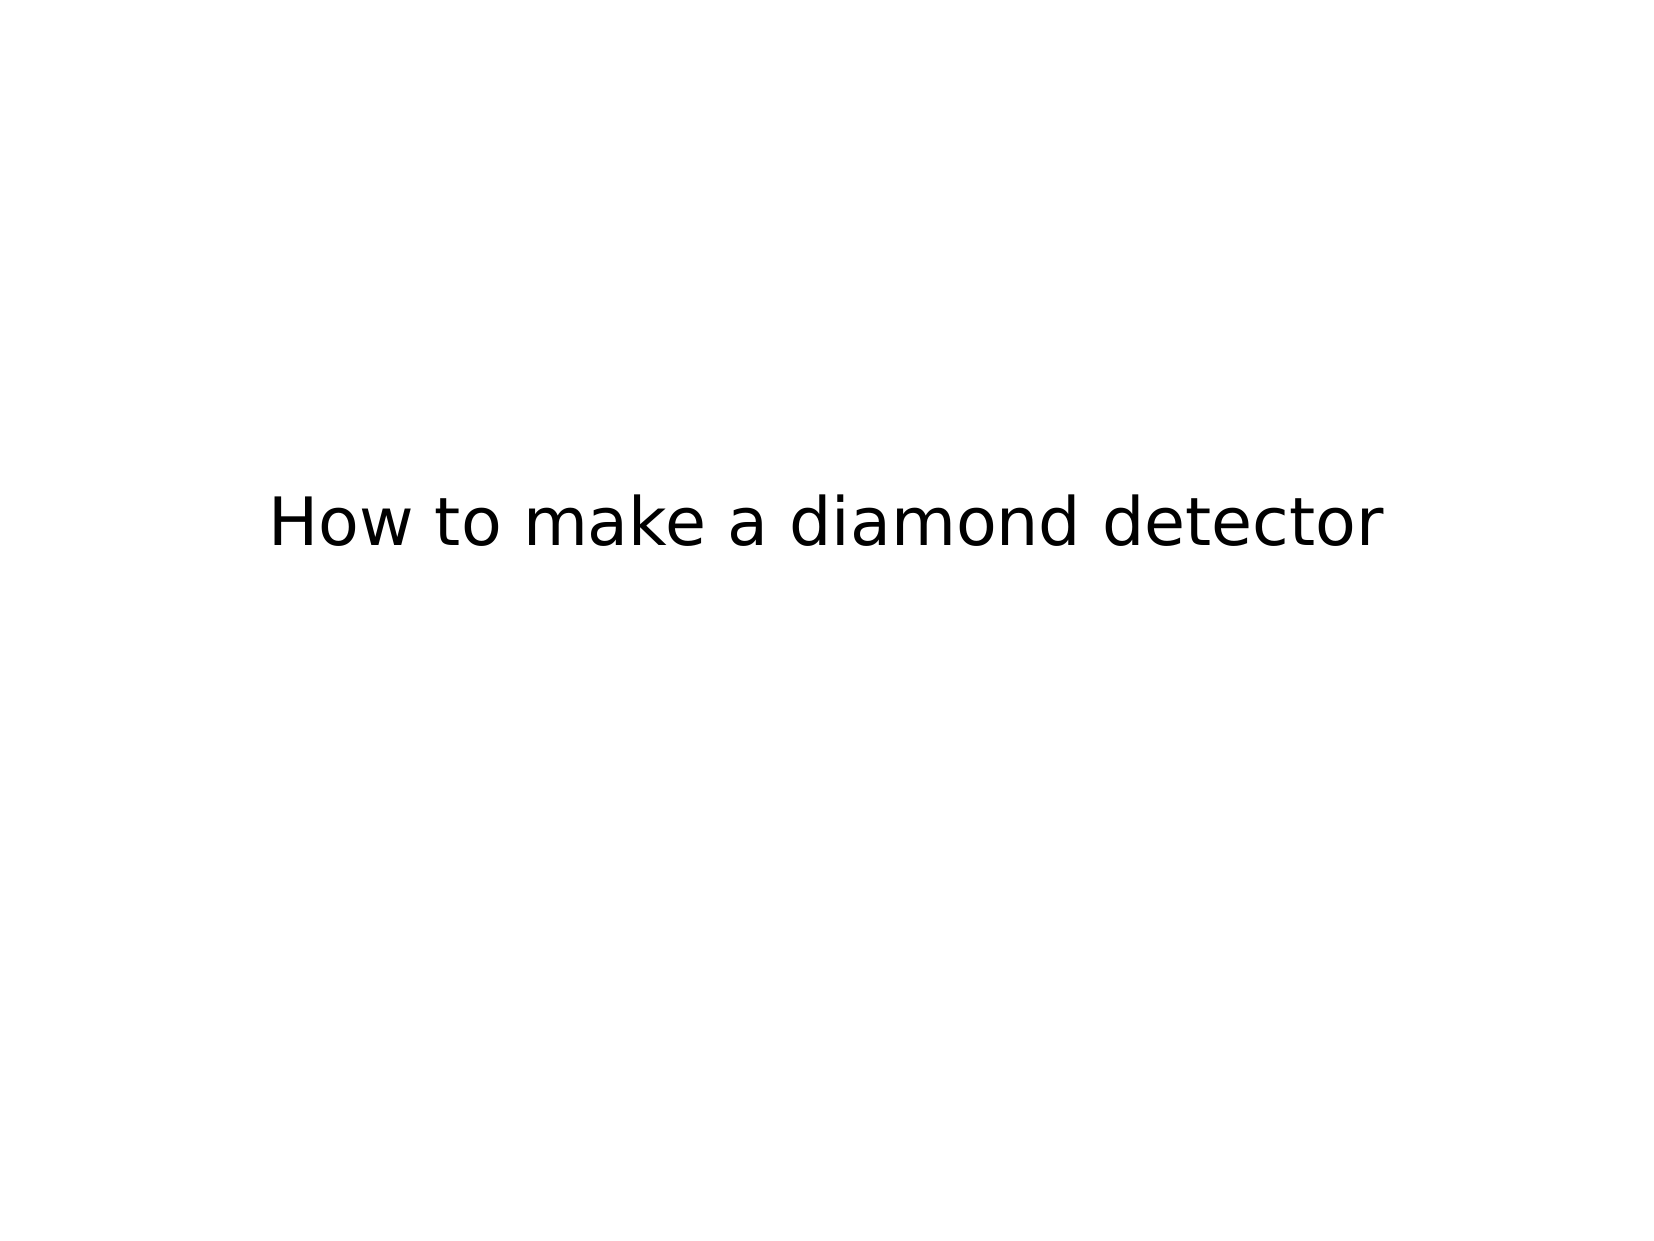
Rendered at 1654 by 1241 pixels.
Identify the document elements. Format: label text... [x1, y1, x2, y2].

subtitle How to make a diamond detector [82, 120, 1571, 925]
